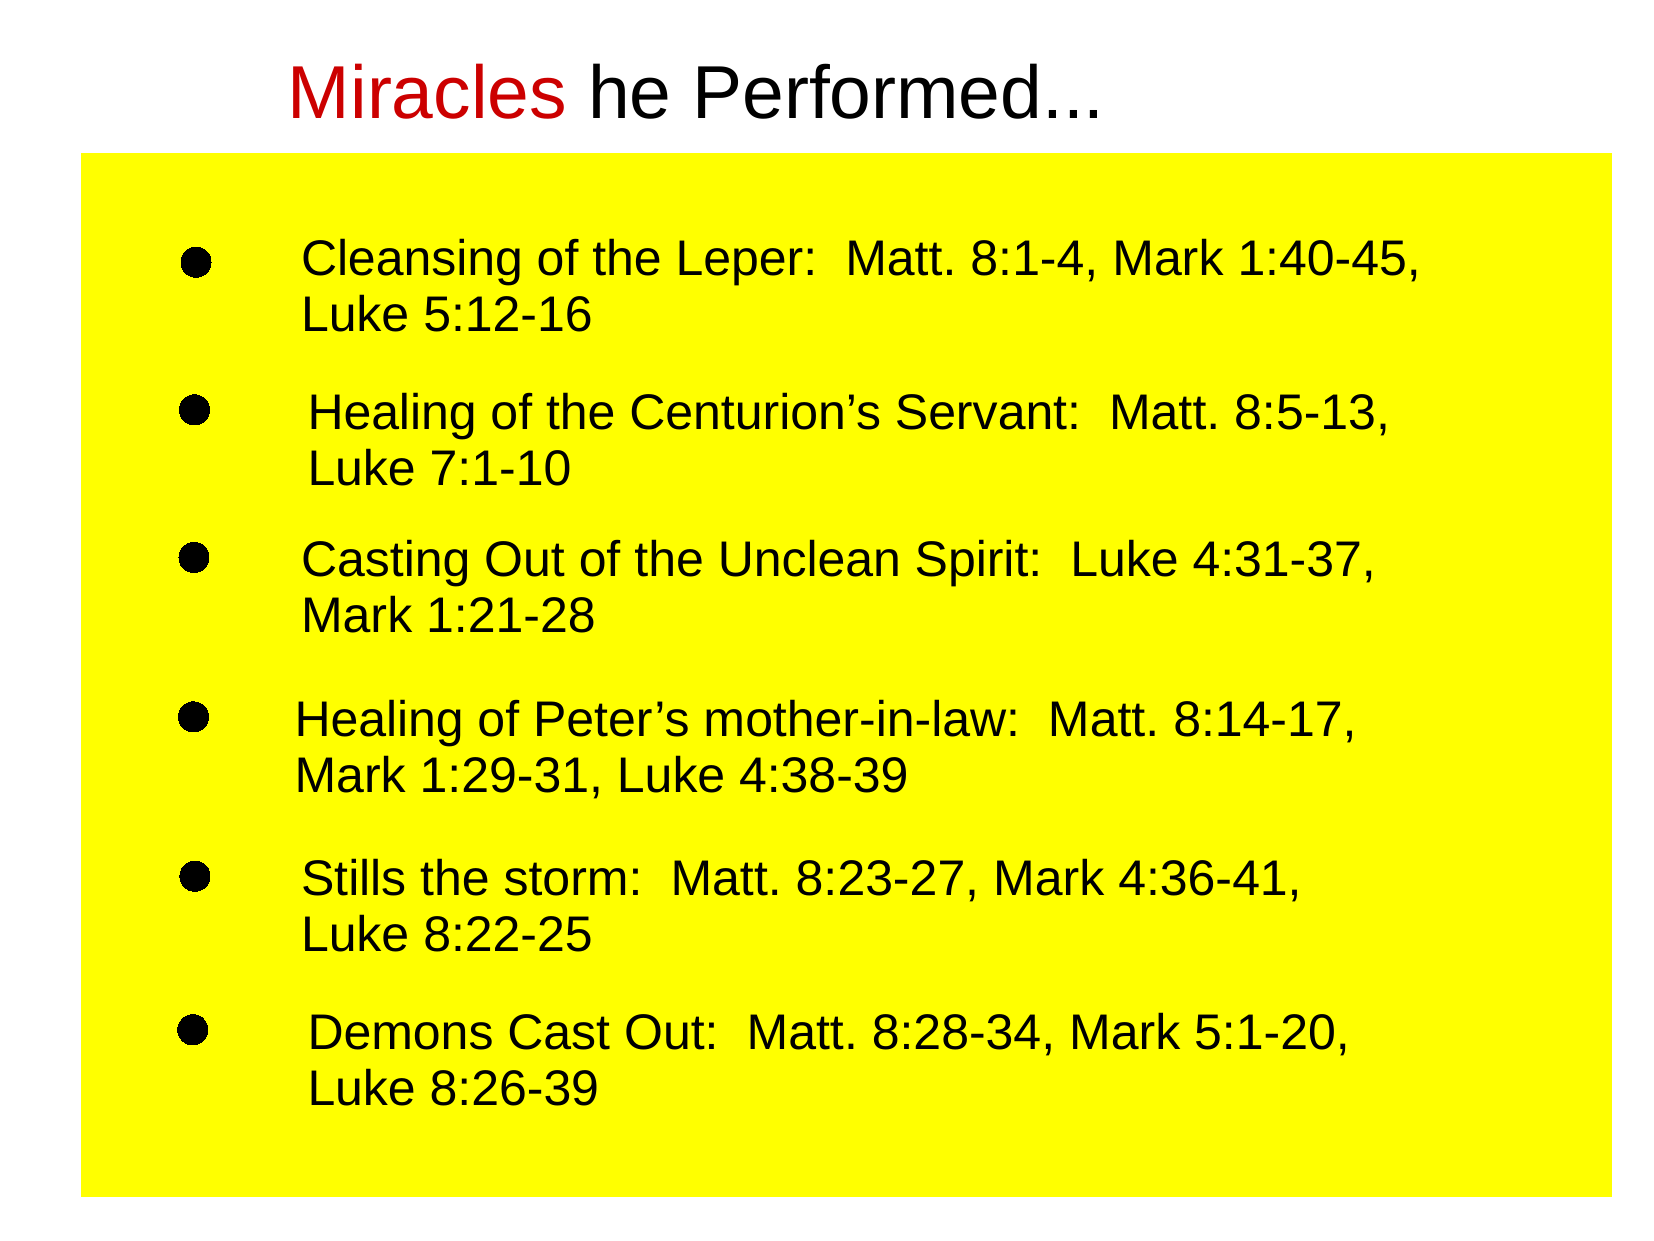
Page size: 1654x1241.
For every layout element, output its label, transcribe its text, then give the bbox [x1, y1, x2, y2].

text_box Casting Out of the Unclean Spirit: Luke 4:31-37, Mark 1:21-28 [286, 519, 1296, 655]
text_box Healing of Peter’s mother-in-law: Matt. 8:14-17, Mark 1:29-31, Luke 4:38-39 [279, 679, 1290, 815]
text_box Healing of the Centurion’s Servant: Matt. 8:5-13, Luke 7:1-10 [292, 372, 1302, 508]
text_box [81, 153, 1612, 1197]
text_box Demons Cast Out: Matt. 8:28-34, Mark 5:1-20, Luke 8:26-39 [292, 992, 1177, 1128]
text_box Cleansing of the Leper: Matt. 8:1-4, Mark 1:40-45, Luke 5:12-16 [286, 218, 1322, 354]
text_box Miracles he Performed... [273, 42, 1619, 154]
text_box Stills the storm: Matt. 8:23-27, Mark 4:36-41, Luke 8:22-25 [286, 838, 1156, 974]
